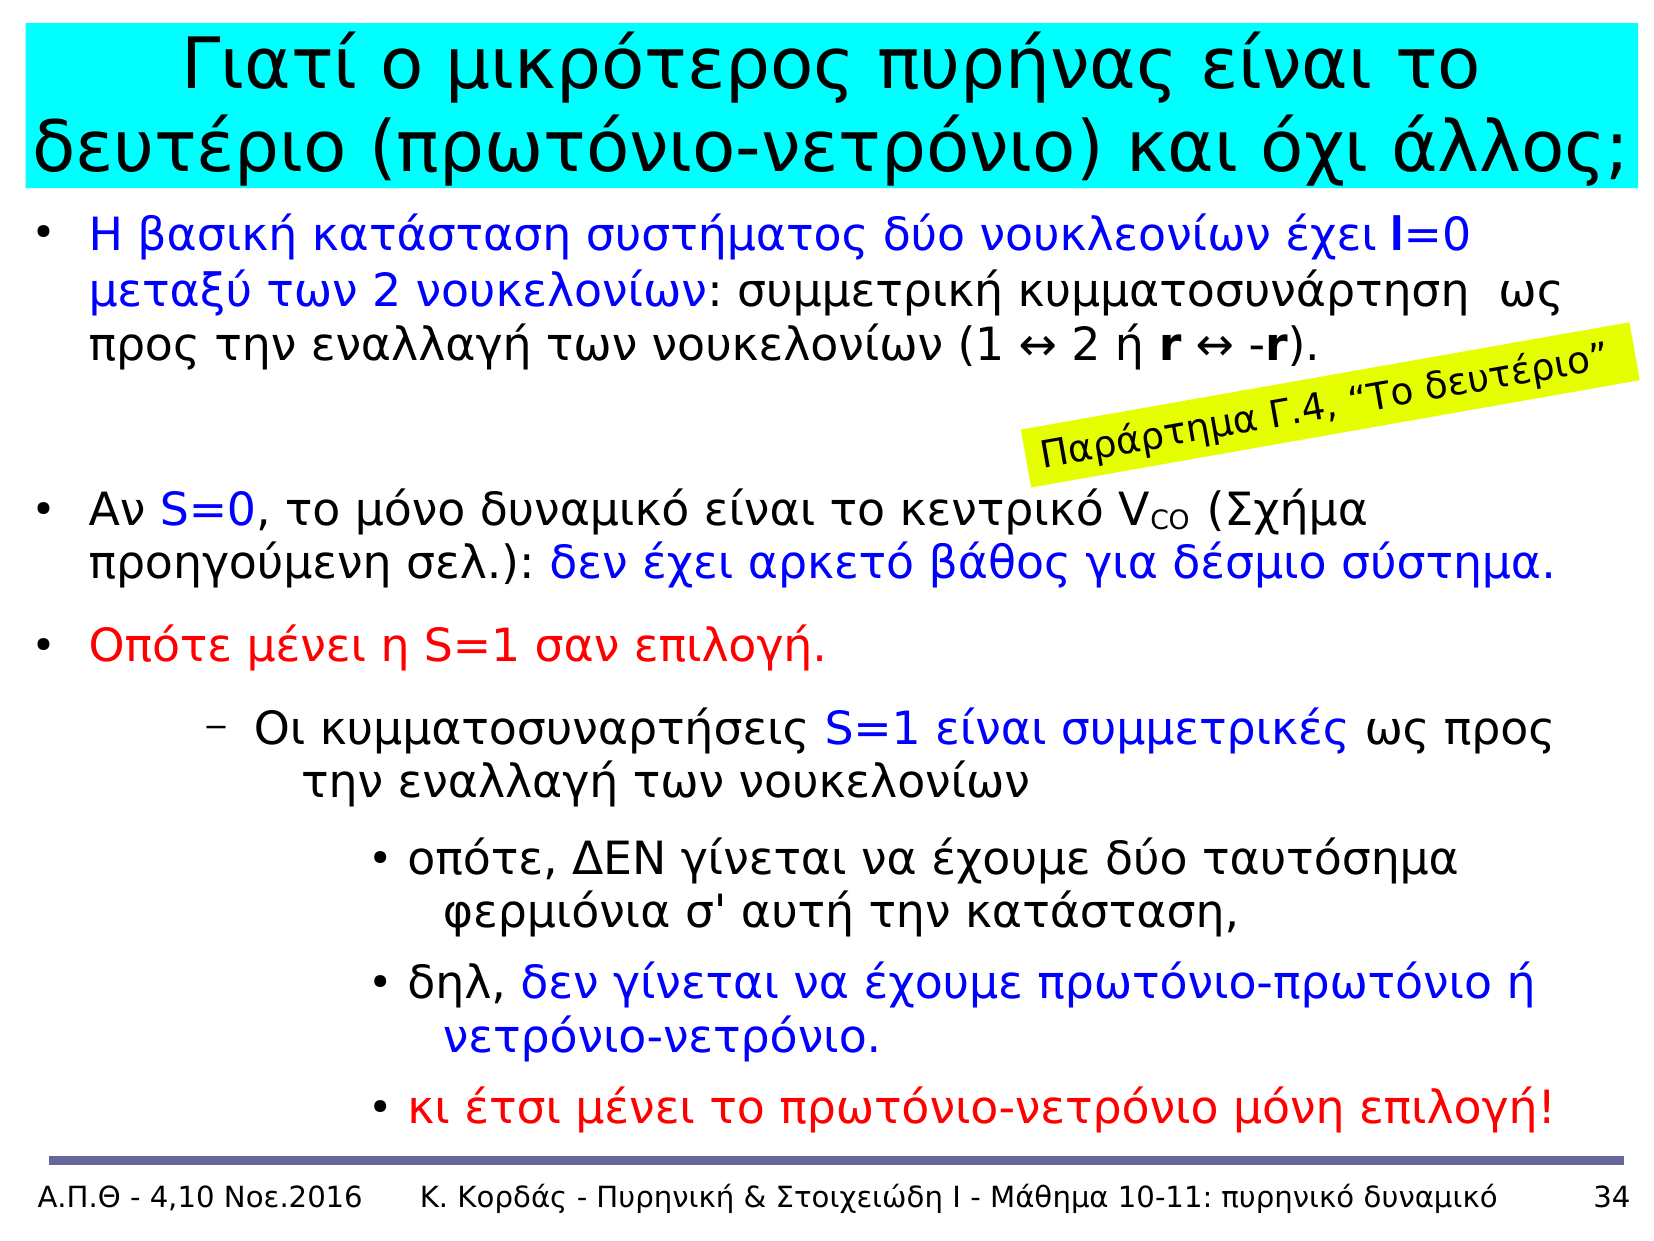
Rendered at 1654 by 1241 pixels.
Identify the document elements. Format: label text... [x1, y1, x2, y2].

title Γιατί ο μικρότερος πυρήνας είναι το δευτέριο (πρωτόνιο-νετρόνιο) και όχι άλλος; [25, 23, 1639, 189]
list Η βασική κατάσταση συστήματος δύο νουκλεονίων έχει l=0 μεταξύ των 2 νουκελονίων: συμμετρική κυμματοσυνάρτηση ως προς την εναλλαγή των νουκελονίων (1 ↔ 2 ή r ↔ -r). Αν S=0, το μόνο δυναμικό είναι το κεντρικό VCO (Σχήμα προηγούμενη σελ.): δεν έχει αρκετό βάθος για δέσμιο σύστημα. Οπότε μένει η S=1 σαν επιλογή. Οι κυμματοσυναρτήσεις S=1 είναι συμμετρικές ως προς την εναλλαγή των νουκελονίων οπότε, ΔΕΝ γίνεται να έχουμε δύο ταυτόσημα φερμιόνια σ' αυτή την κατάσταση, δηλ, δεν γίνεται να έχουμε πρωτόνιο-πρωτόνιο ή νετρόνιο-νετρόνιο. κι έτσι μένει το πρωτόνιο-νετρόνιο μόνη επιλογή! [17, 201, 1613, 1148]
text_box Παράρτημα Γ.4, “Το δευτέριο” [1020, 322, 1640, 488]
